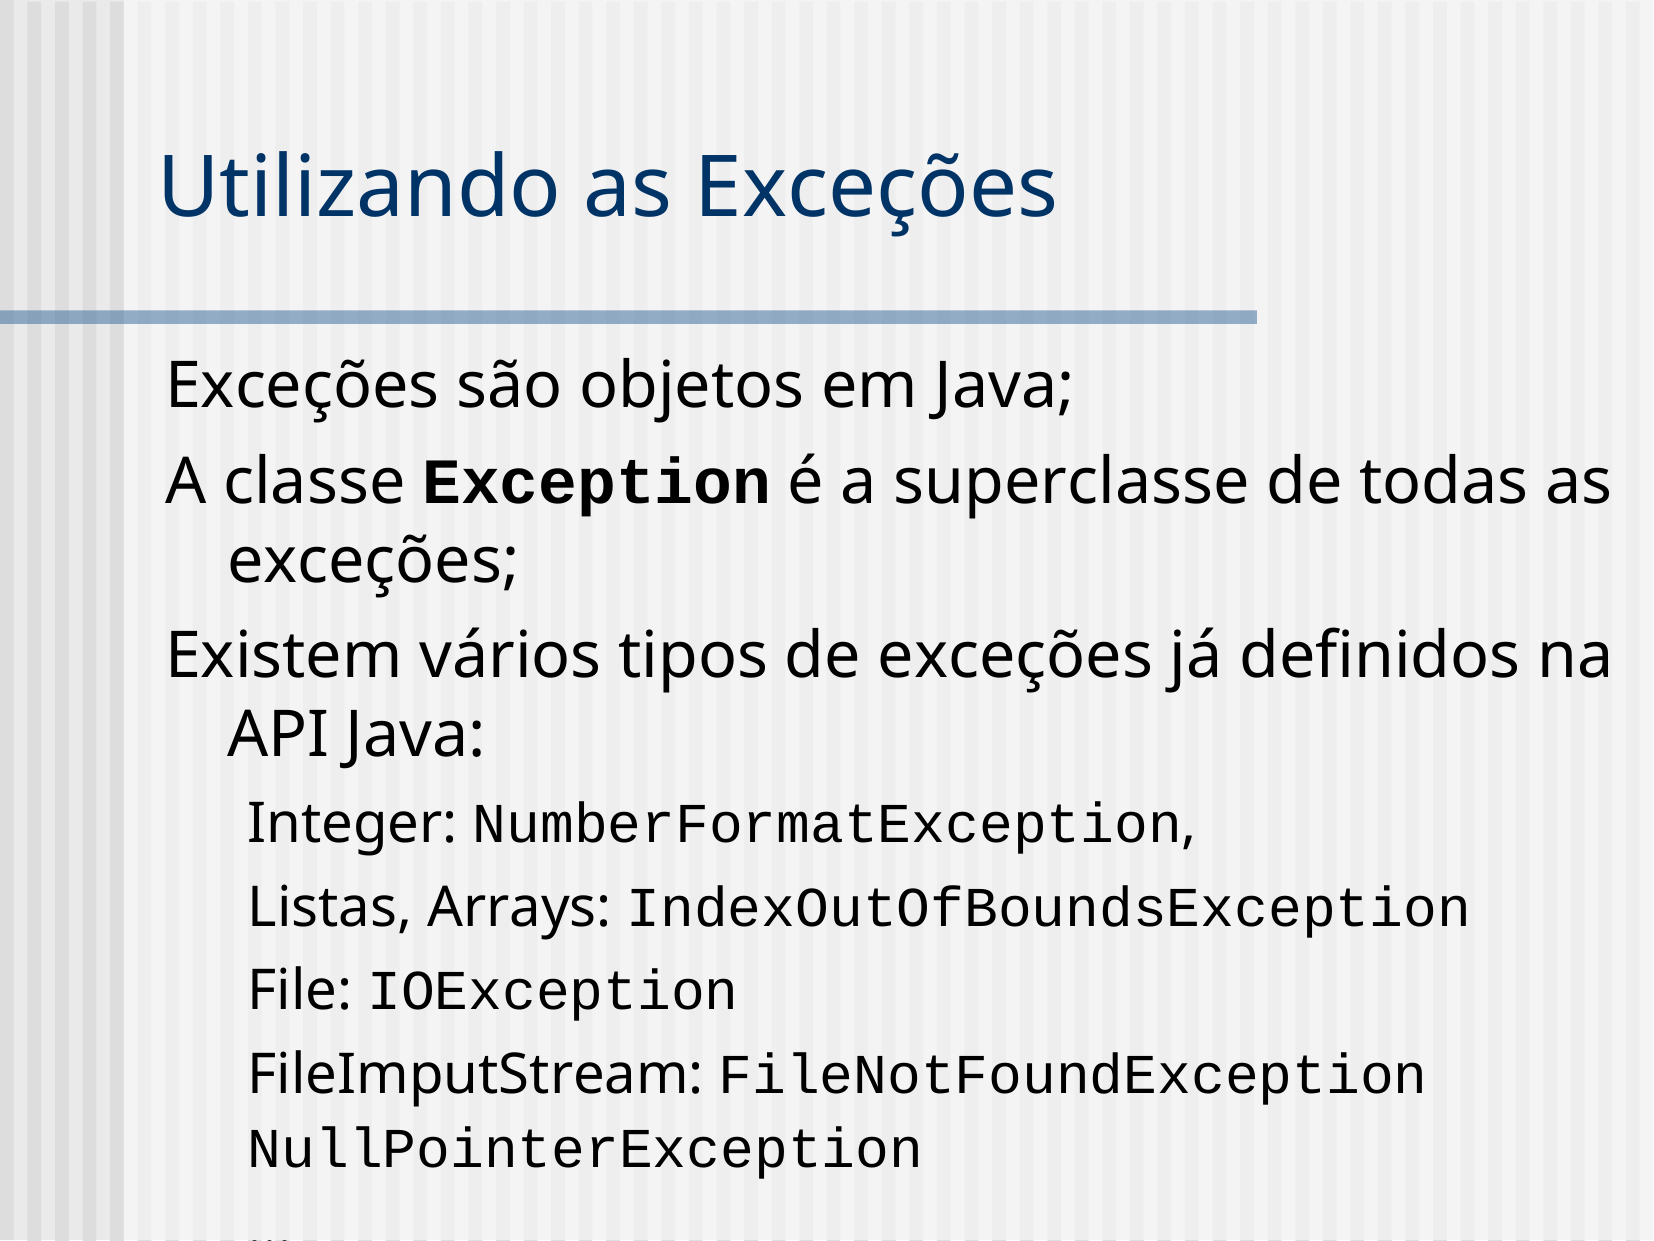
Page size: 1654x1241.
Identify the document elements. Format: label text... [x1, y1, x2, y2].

list Exceções são objetos em Java; A classe Exception é a superclasse de todas as exceções; Existem vários tipos de exceções já definidos na API Java: Integer: NumberFormatException, Listas, Arrays: IndexOutOfBoundsException File: IOException FileImputStream: FileNotFoundException NullPointerException ... [165, 344, 1633, 1174]
title Utilizando as Exceções [157, 131, 1635, 235]
